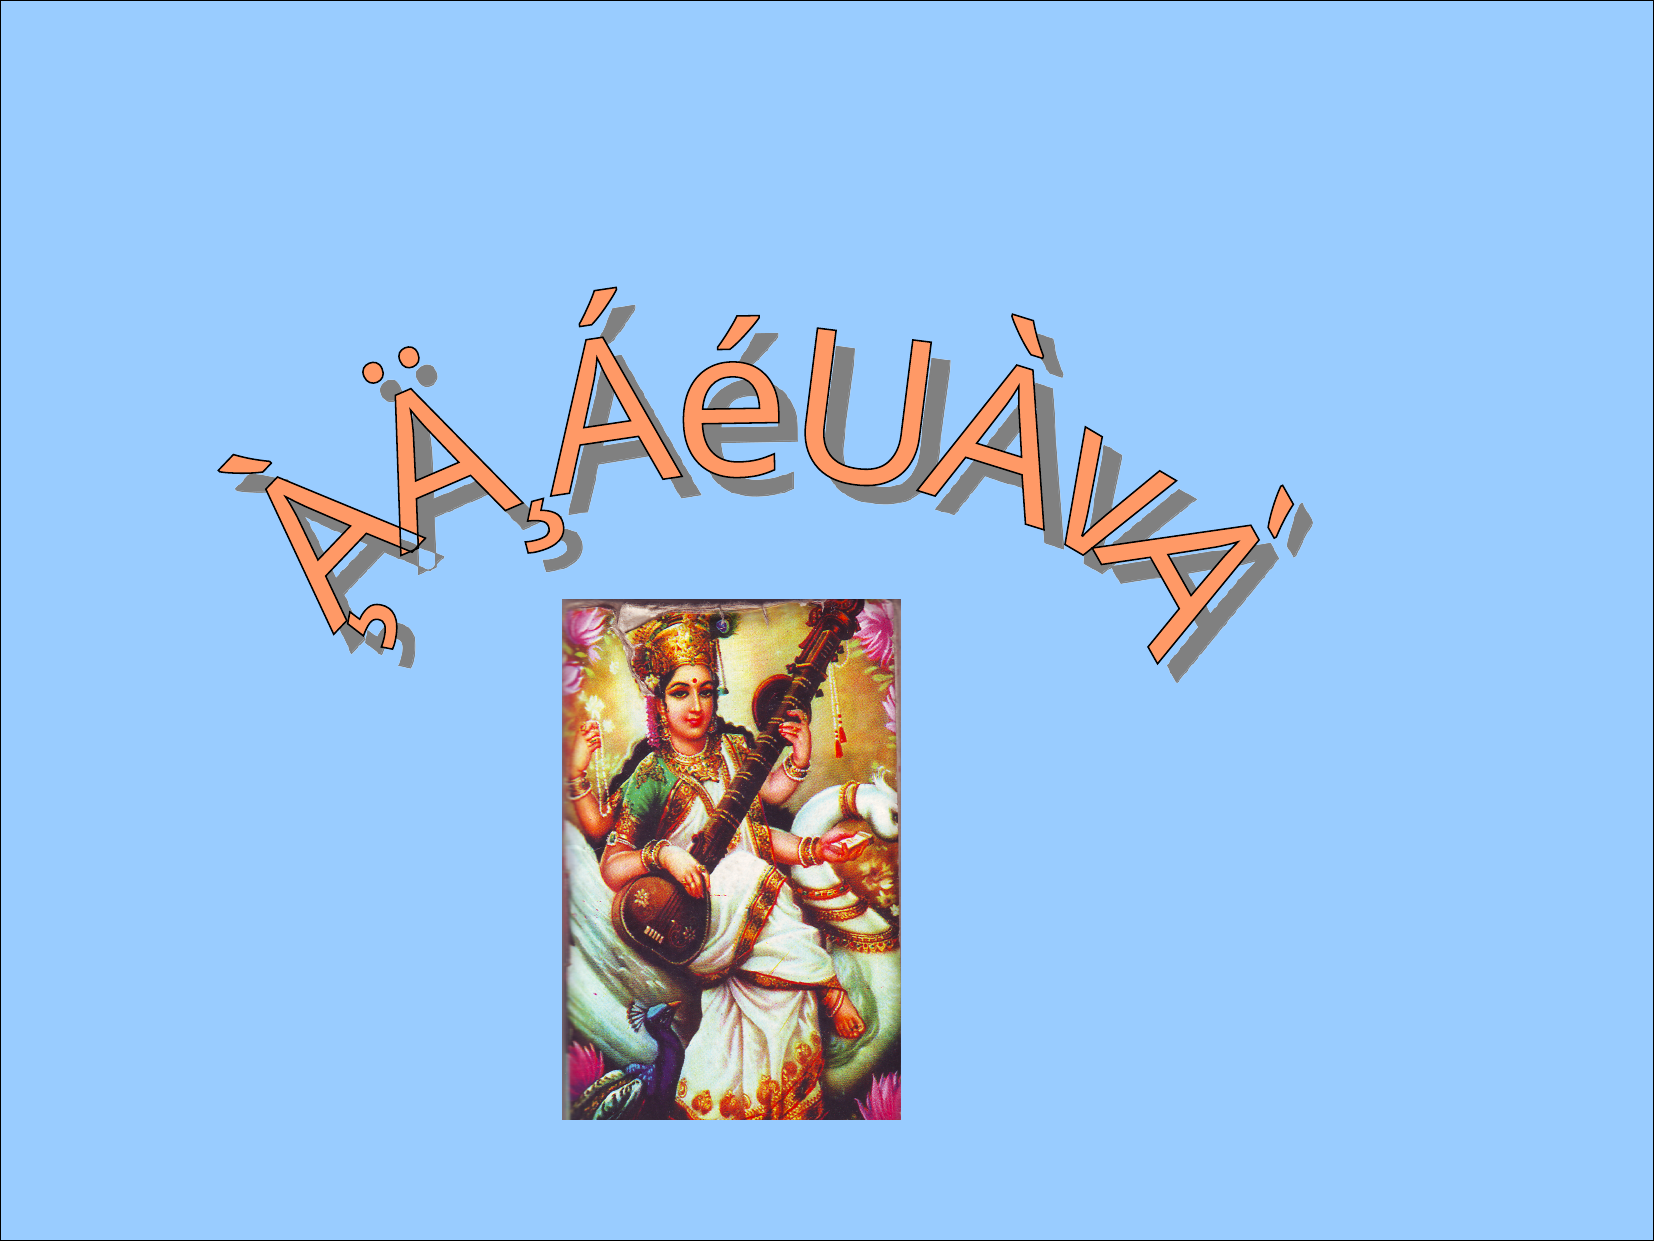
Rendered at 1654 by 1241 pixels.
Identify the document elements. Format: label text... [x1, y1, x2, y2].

text_box ¸ÀÄ¸ÁéUÀvÀ [805, 328, 932, 486]
text_box ¸ÀÄ¸ÁéUÀvÀ [398, 346, 419, 368]
text_box [0, 0, 1654, 1241]
text_box ¸ÀÄ¸ÁéUÀvÀ [579, 287, 617, 327]
text_box ¸ÀÄ¸ÁéUÀvÀ [525, 498, 564, 553]
text_box ¸ÀÄ¸ÁéUÀvÀ [717, 315, 760, 350]
text_box ¸ÀÄ¸ÁéUÀvÀ [550, 337, 683, 497]
picture [562, 599, 901, 1120]
text_box ¸ÀÄ¸ÁéUÀvÀ [1011, 314, 1044, 359]
text_box ¸ÀÄ¸ÁéUÀvÀ [683, 361, 779, 478]
text_box ¸ÀÄ¸ÁéUÀvÀ [1268, 485, 1294, 539]
text_box ¸ÀÄ¸ÁéUÀvÀ [362, 362, 384, 384]
text_box ¸ÀÄ¸ÁéUÀvÀ [218, 454, 272, 474]
text_box ¸ÀÄ¸ÁéUÀvÀ [265, 388, 524, 650]
text_box ¸ÀÄ¸ÁéUÀvÀ [917, 365, 1045, 530]
text_box ¸ÀÄ¸ÁéUÀvÀ [1065, 426, 1260, 664]
